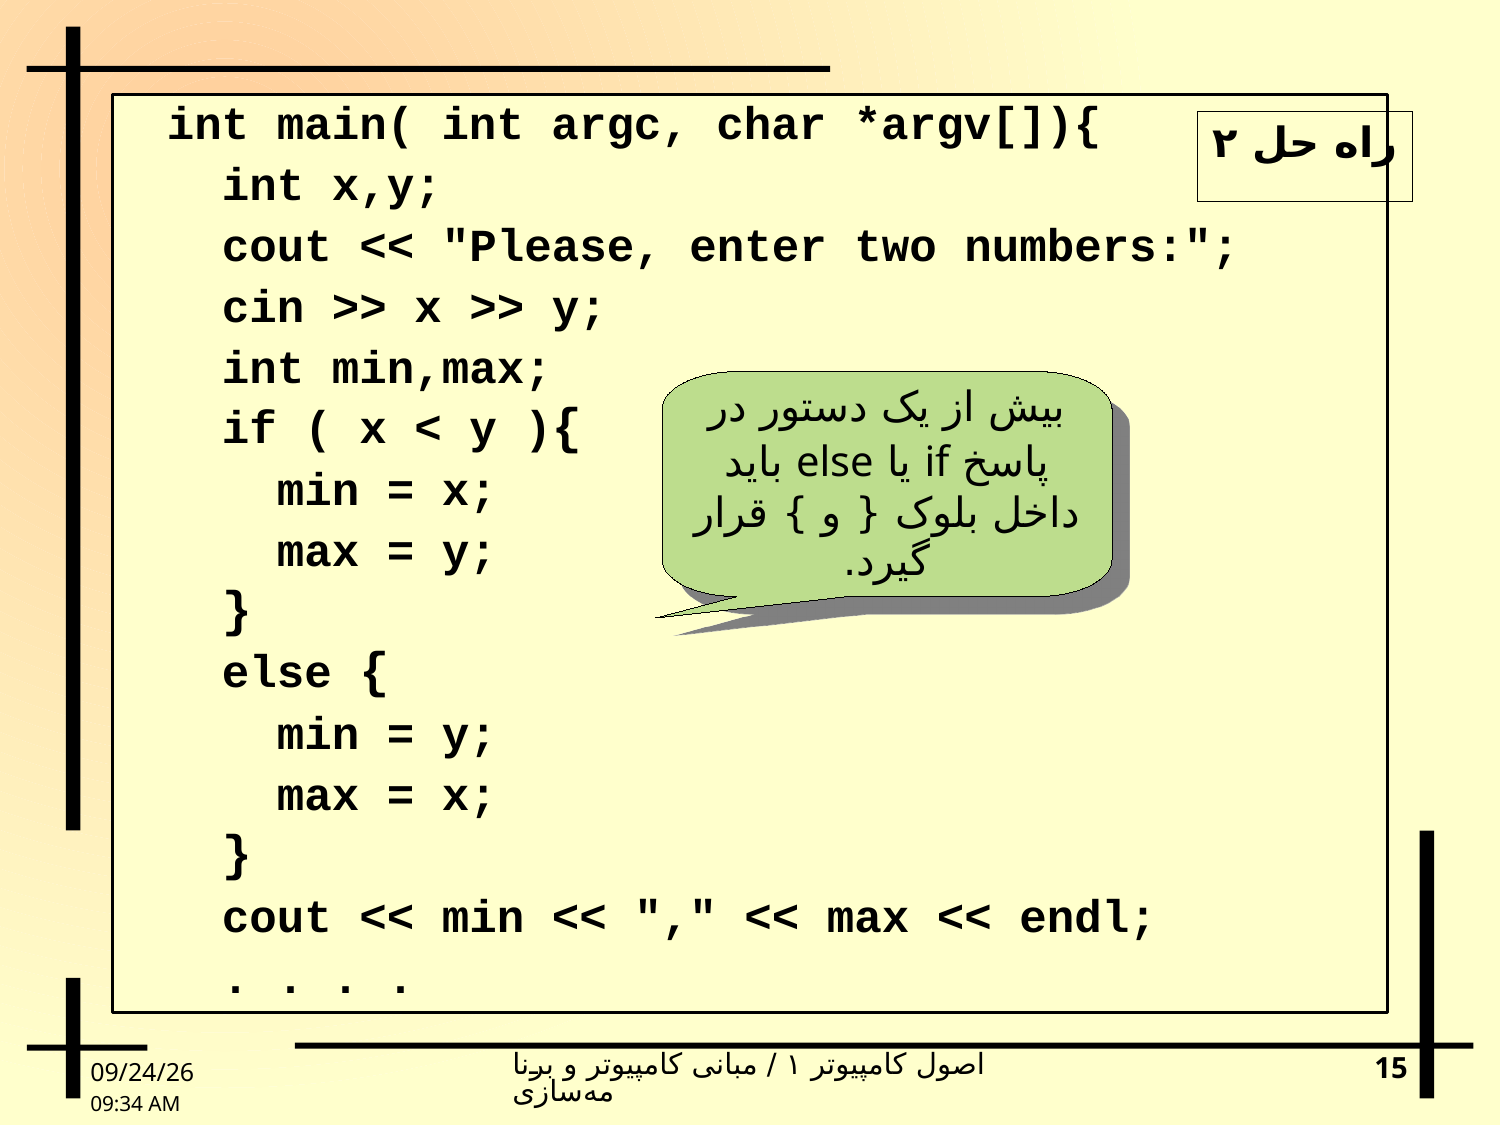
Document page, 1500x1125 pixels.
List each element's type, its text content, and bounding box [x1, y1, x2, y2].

text_box بیش از یک دستور در پاسخ if یا else باید داخل بلوک { و } قرار گیرد. [655, 371, 1113, 618]
list int main( int argc, char *argv[]){ int x,y; cout << "Please, enter two numbers:"; cin >> x >> y; int min,max; if ( x < y ){ min = x; max = y; } else { min = y; max = x; } cout << min << "," << max << endl; . . . . [112, 94, 1388, 1013]
text_box راه حل ۲ [1197, 111, 1372, 202]
